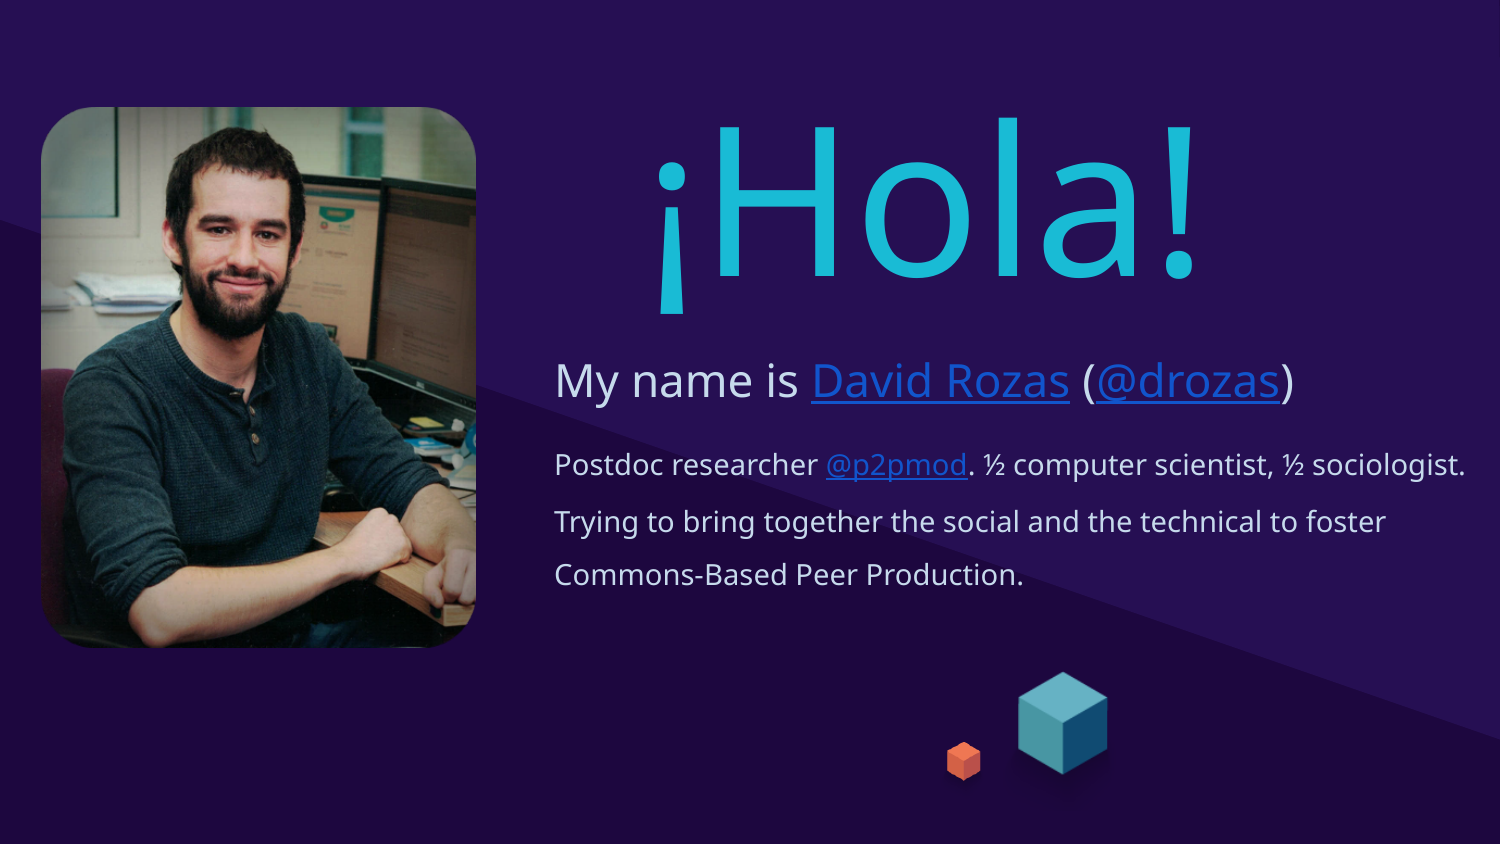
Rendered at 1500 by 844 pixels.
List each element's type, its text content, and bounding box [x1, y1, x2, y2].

title ¡Hola! [629, 57, 1379, 334]
picture [41, 107, 476, 648]
list My name is David Rozas (@drozas) Postdoc researcher @p2pmod. ½ computer scientist, ½ sociologist. Trying to bring together the social and the technical to foster Commons-Based Peer Production. [539, 336, 1486, 741]
picture [926, 647, 1148, 811]
